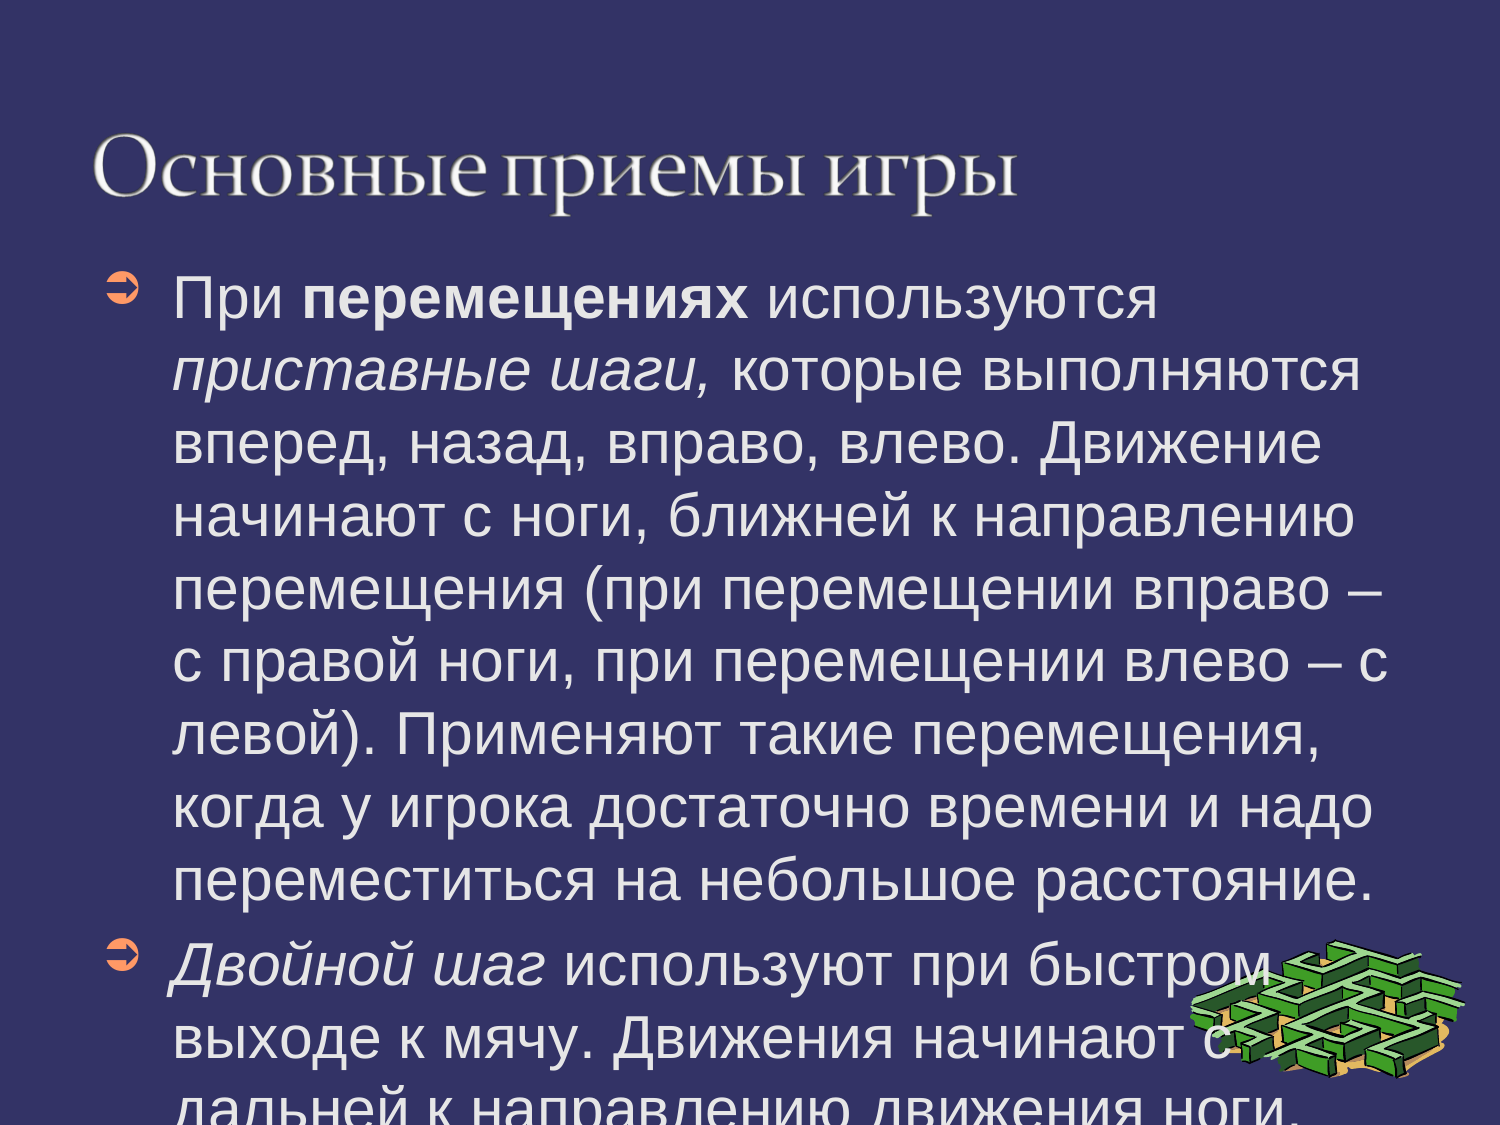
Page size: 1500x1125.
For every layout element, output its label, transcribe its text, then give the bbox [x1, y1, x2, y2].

text_box [35, 23, 1427, 227]
list При перемещениях используются приставные шаги, которые выполняются вперед, назад, вправо, влево. Движение начинают с ноги, ближней к направлению перемещения (при перемещении вправо – с правой ноги, при перемещении влево – с левой). Применяют такие перемещения, когда у игрока достаточно времени и надо переместиться на небольшое расстояние. Двойной шаг используют при быстром выходе к мячу. Движения начинают с дальней к направлению движения ноги. [75, 249, 1426, 1125]
